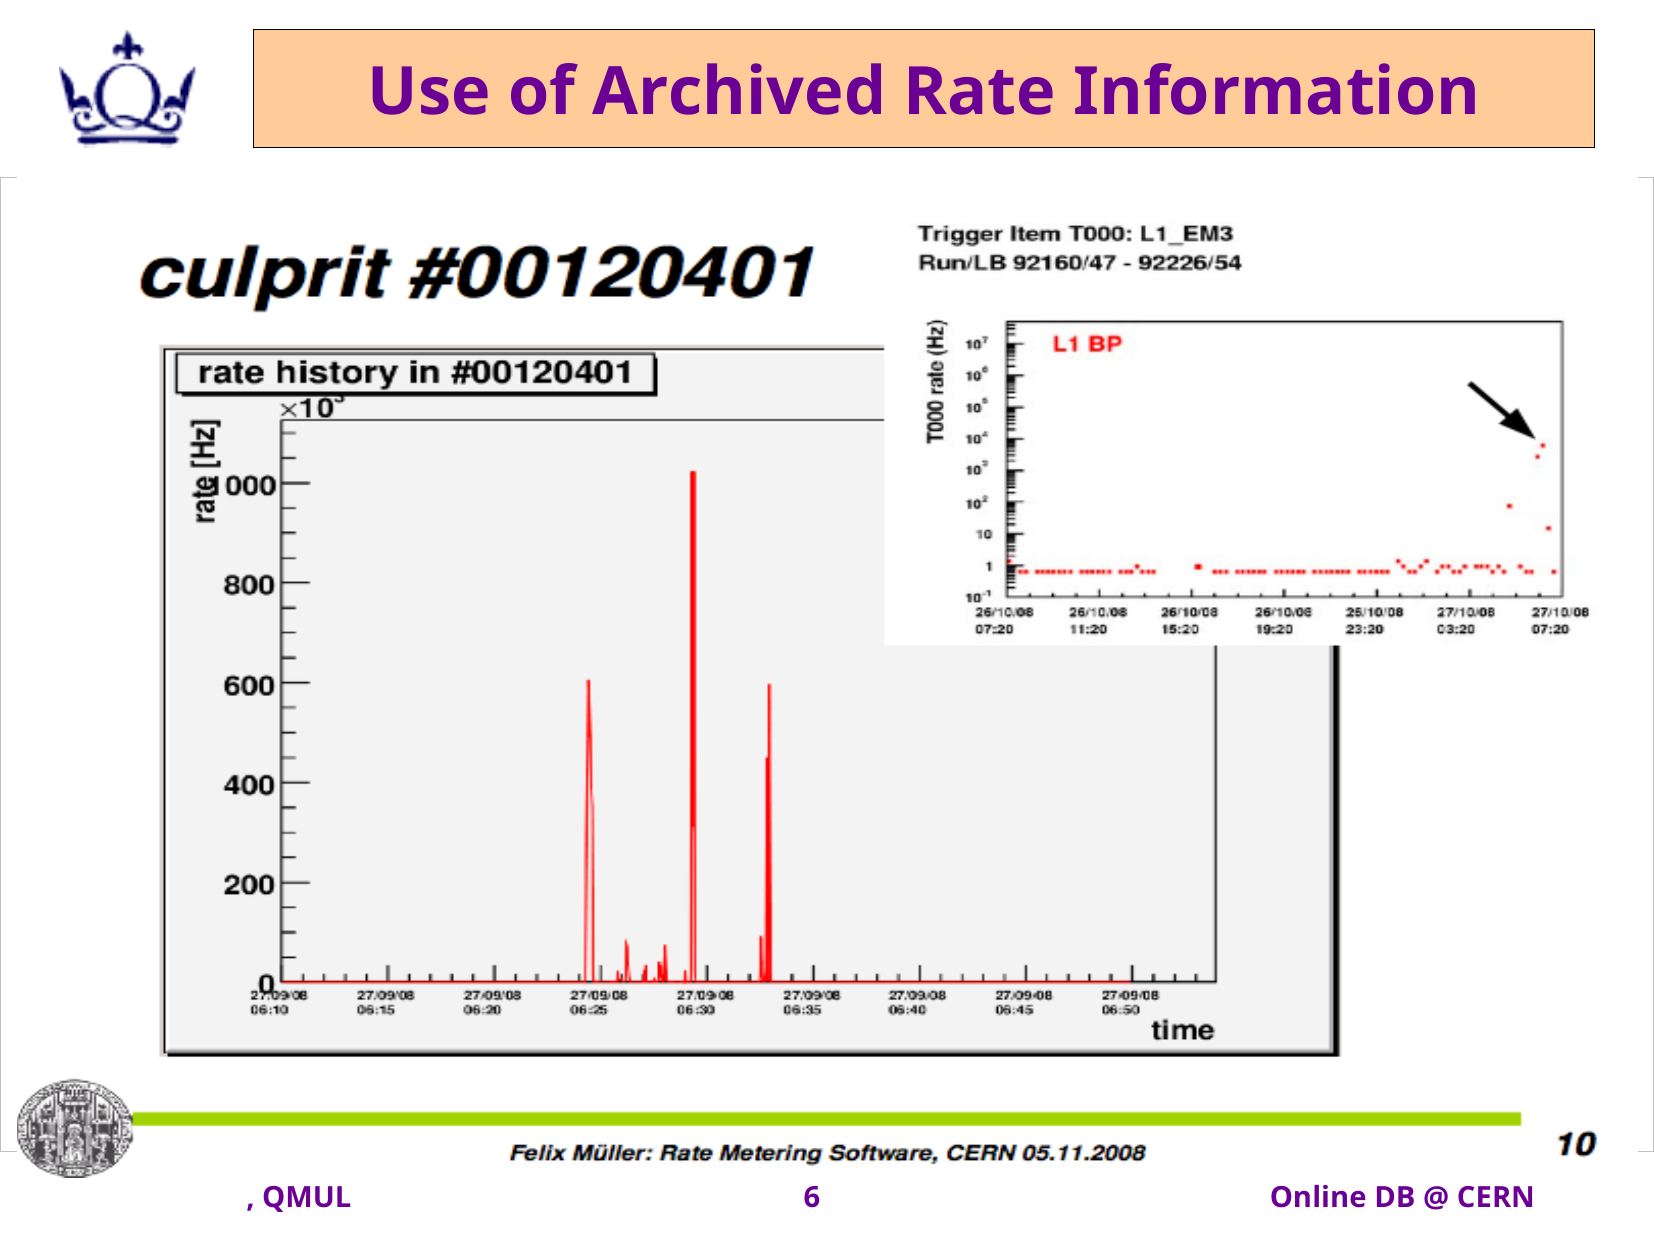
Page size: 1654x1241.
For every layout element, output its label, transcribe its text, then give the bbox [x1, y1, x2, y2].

title Use of Archived Rate Information [253, 29, 1595, 148]
picture [17, 150, 1638, 1178]
picture [59, 29, 200, 148]
